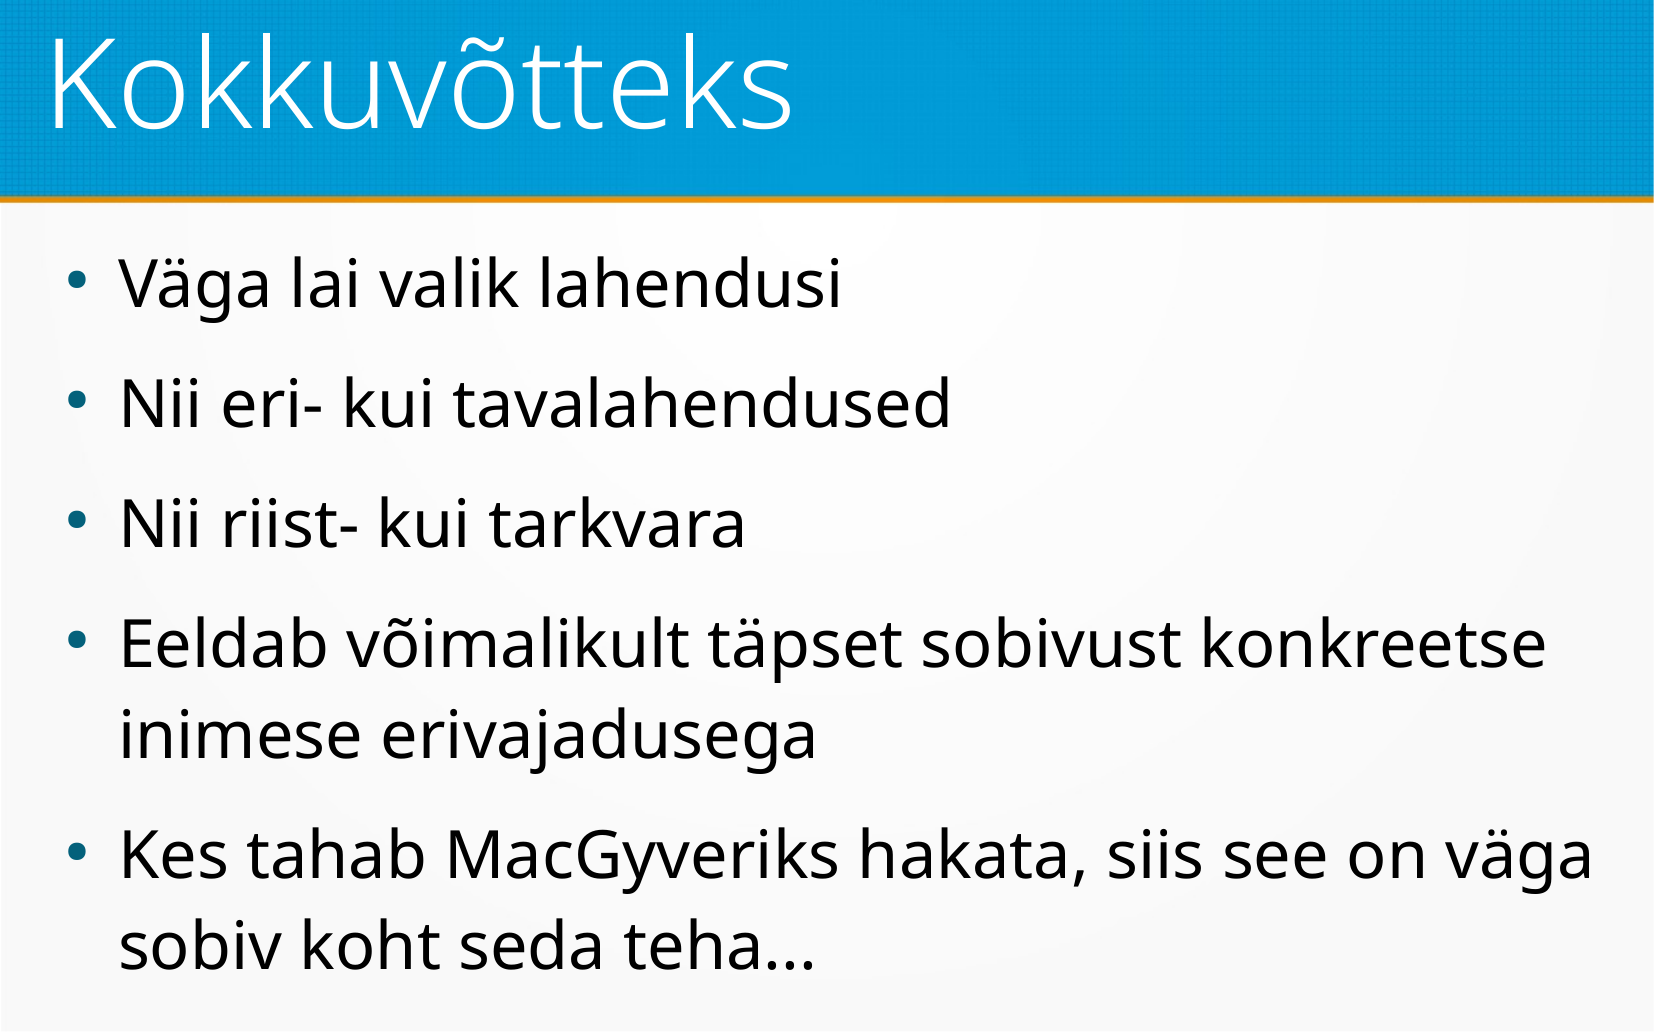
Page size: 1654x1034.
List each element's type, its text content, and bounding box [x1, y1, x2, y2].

title Kokkuvõtteks [43, 0, 1619, 166]
picture [0, 195, 1654, 1034]
list Väga lai valik lahendusi Nii eri- kui tavalahendused Nii riist- kui tarkvara Eeldab võimalikult täpset sobivust konkreetse inimese erivajadusega Kes tahab MacGyveriks hakata, siis see on väga sobiv koht seda teha... [47, 236, 1607, 1002]
